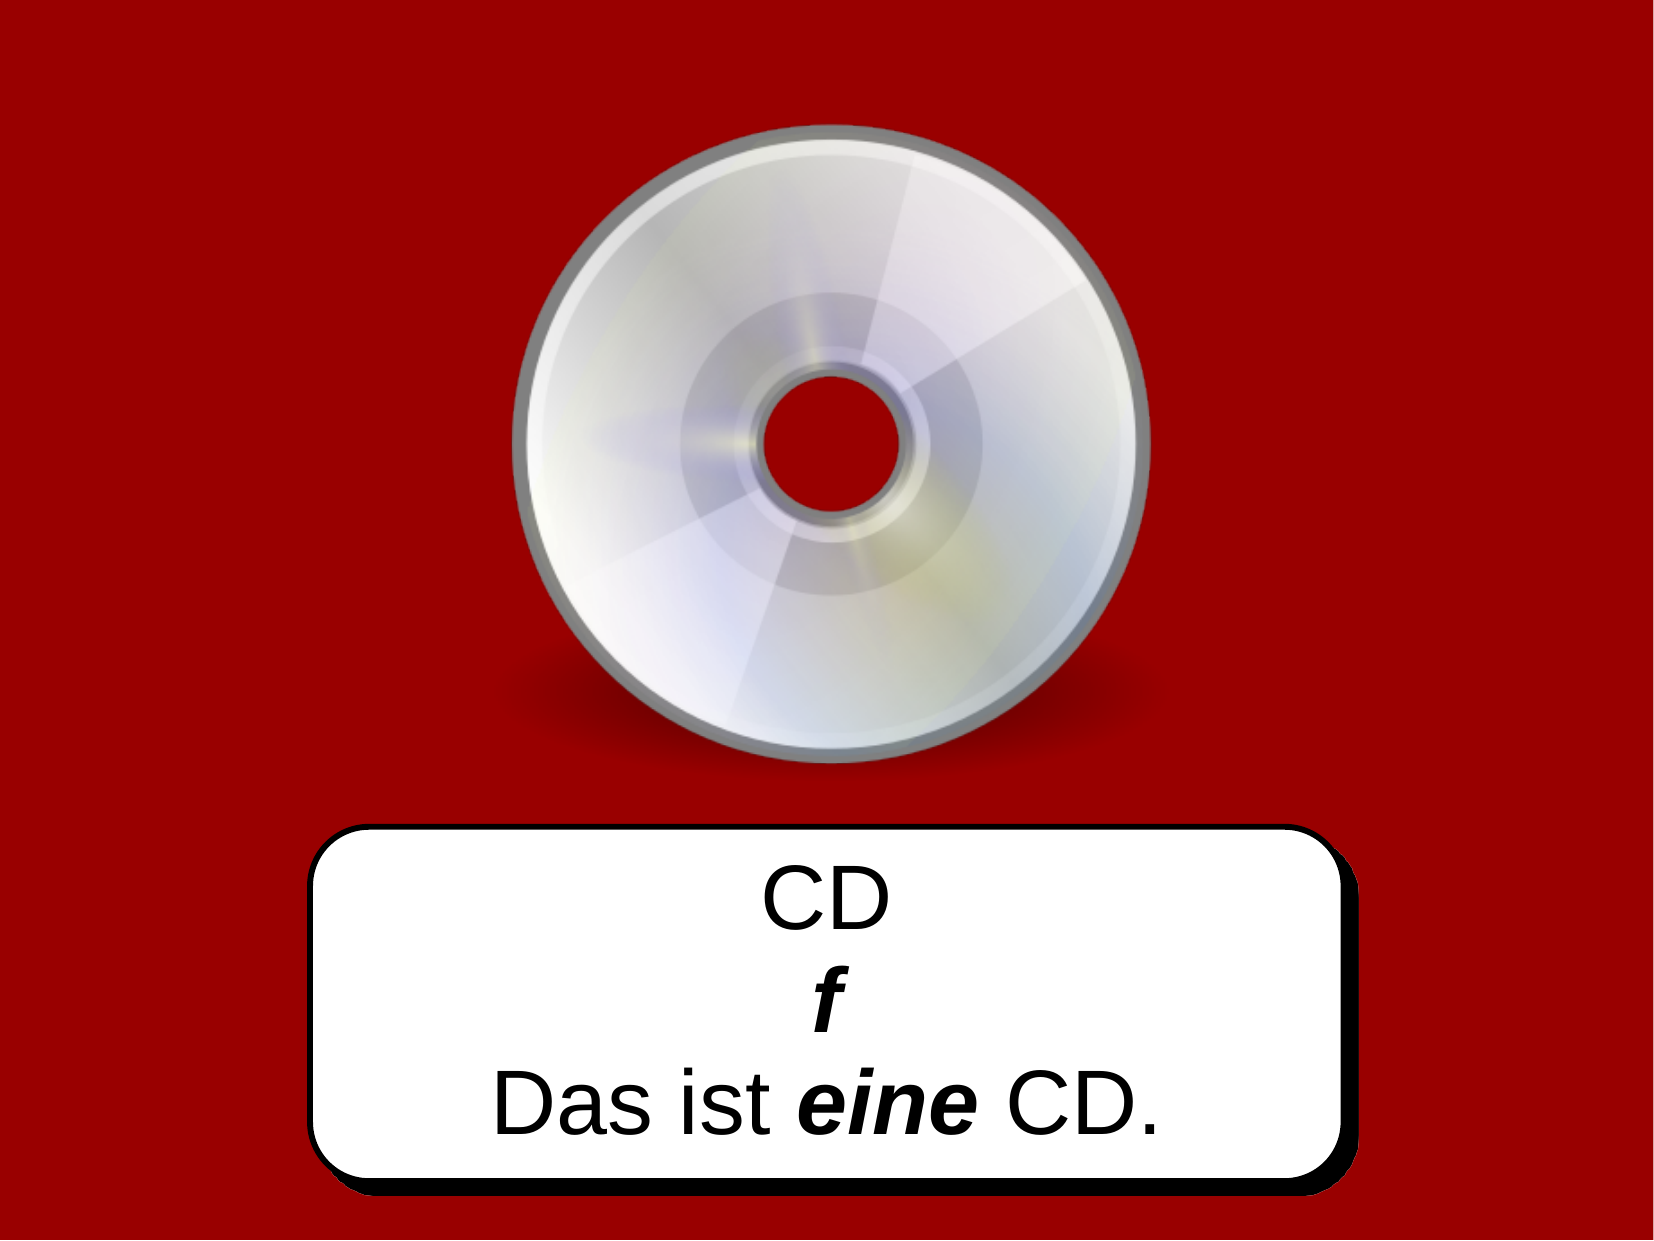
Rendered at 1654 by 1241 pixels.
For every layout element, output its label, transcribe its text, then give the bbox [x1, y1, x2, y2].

text_box [310, 826, 1344, 1175]
text_box [345, 1176, 1309, 1182]
text_box CD f Das ist eine CD. [342, 839, 1312, 1176]
picture [467, 70, 1186, 789]
